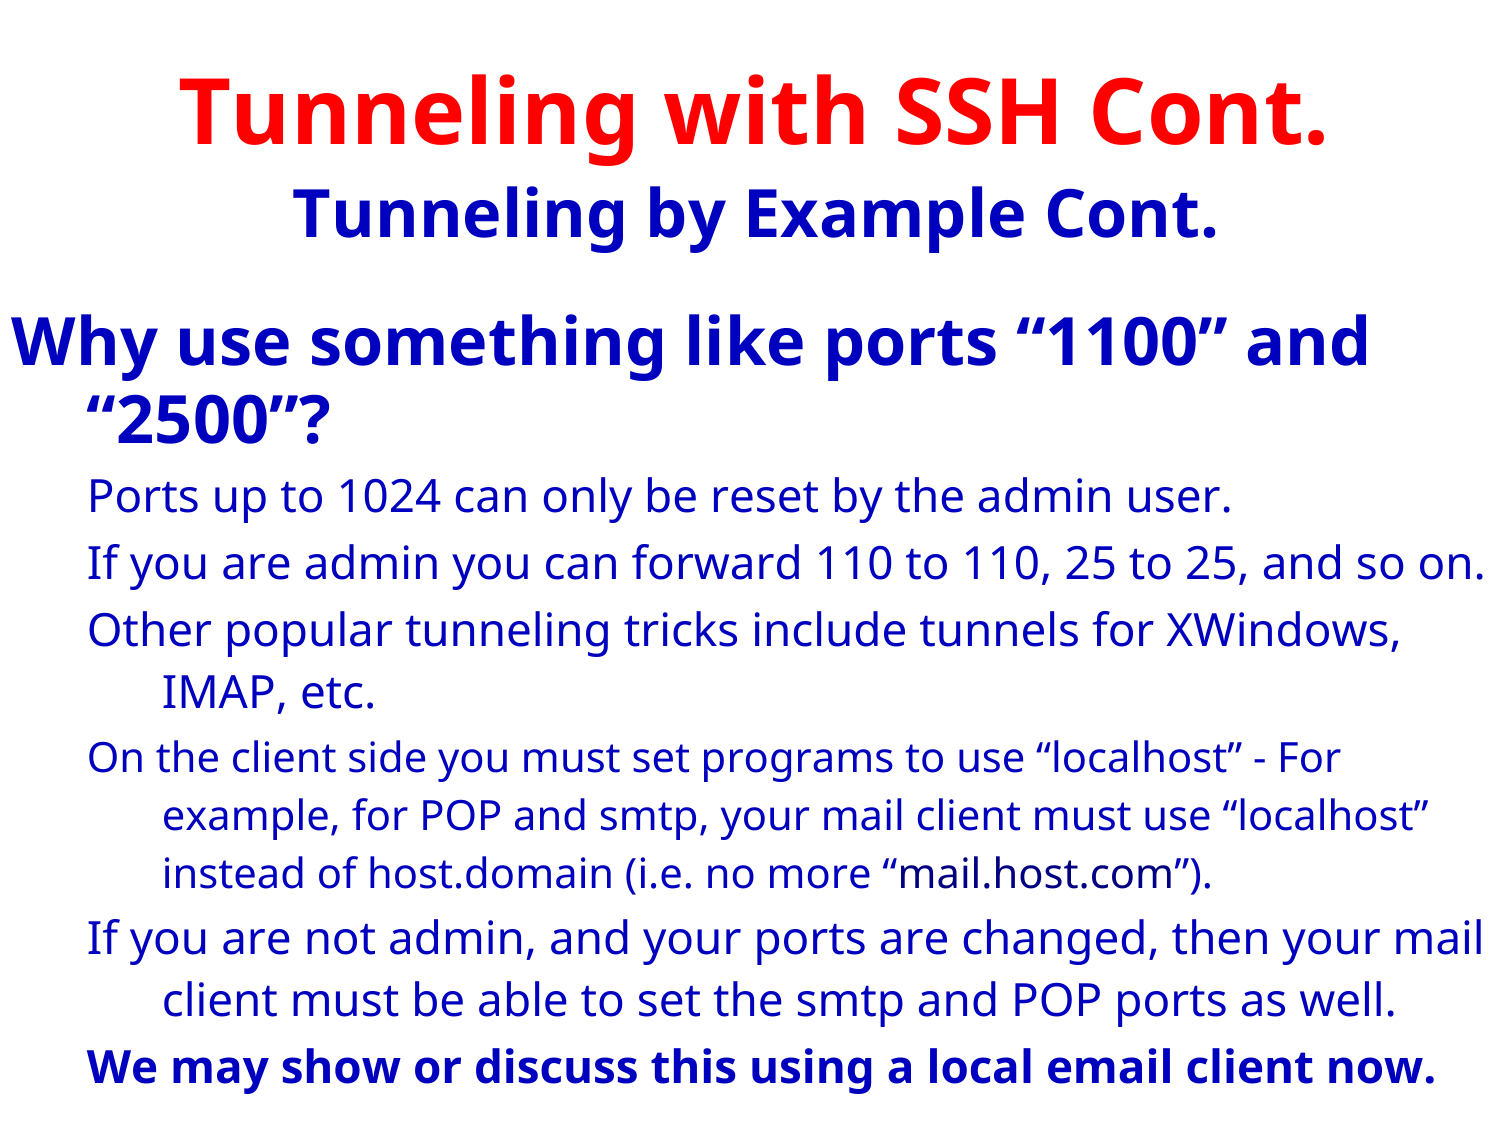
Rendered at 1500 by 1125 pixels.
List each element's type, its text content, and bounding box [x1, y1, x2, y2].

text_box [82, 929, 1302, 1042]
title Tunneling with SSH Cont. [191, 46, 1341, 169]
list Tunneling by Example Cont. Why use something like ports “1100” and “2500”? Ports up to 1024 can only be reset by the admin user. If you are admin you can forward 110 to 110, 25 to 25, and so on. Other popular tunneling tricks include tunnels for XWindows, IMAP, etc. On the client side you must set programs to use “localhost” - For example, for POP and smtp, your mail client must use “localhost” instead of host.domain (i.e. no more “mail.host.com”). If you are not admin, and your ports are changed, then your mail client must be able to set the smtp and POP ports as well. We may show or discuss this using a local email client now. [11, 175, 1500, 1107]
